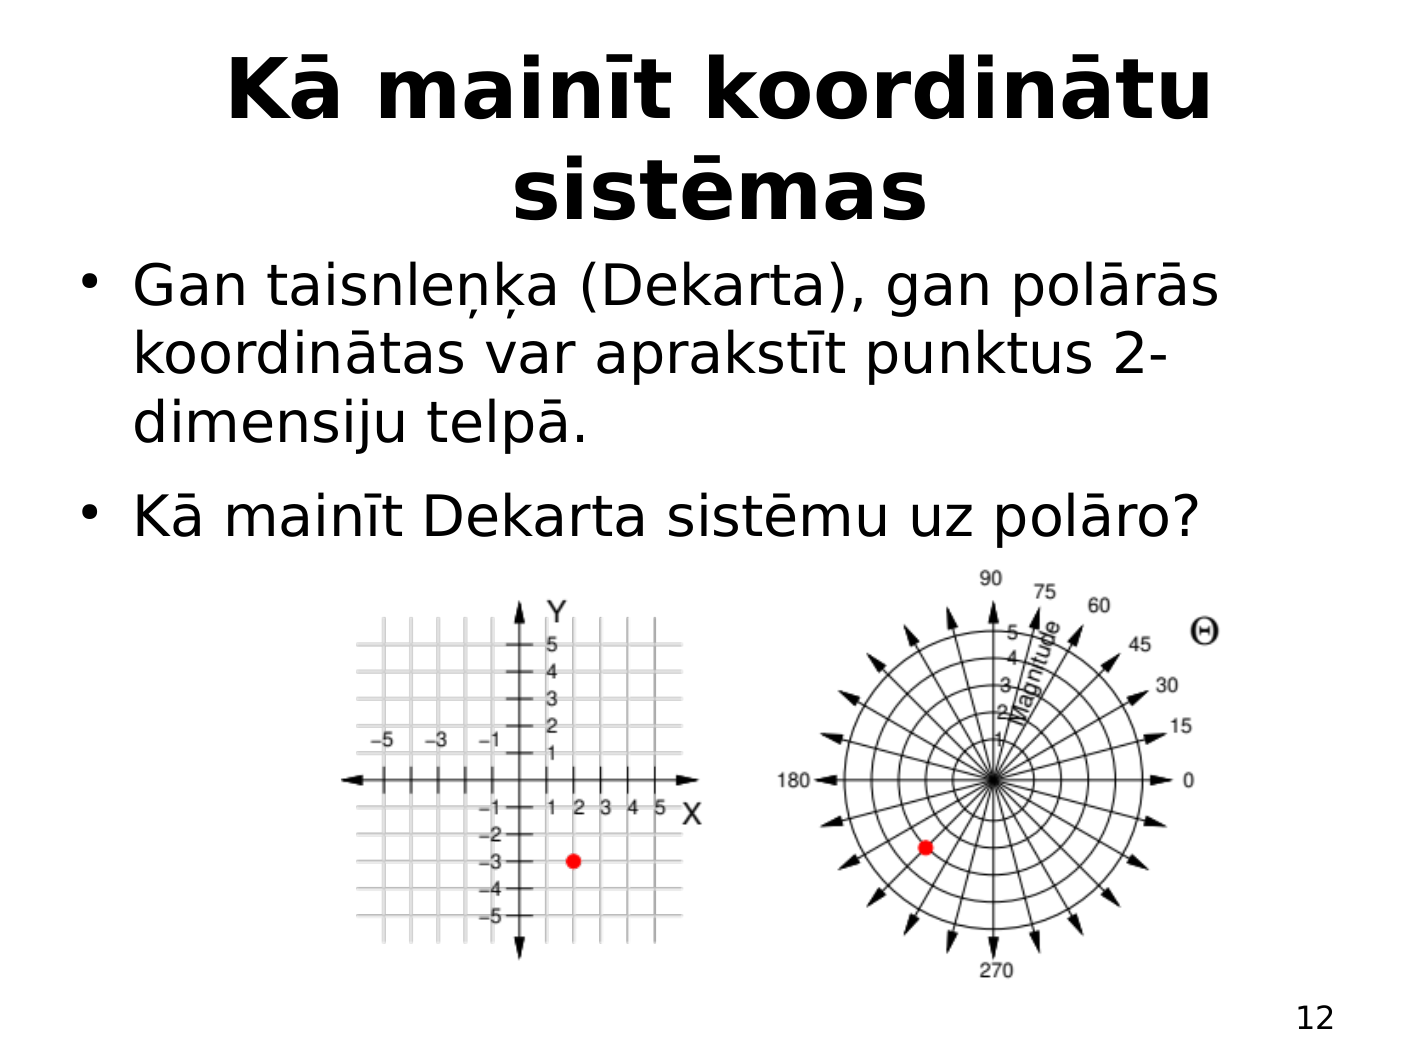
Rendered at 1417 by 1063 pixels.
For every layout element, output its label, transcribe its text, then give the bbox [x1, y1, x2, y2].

title Kā mainīt koordinātu sistēmas [47, 70, 1393, 201]
picture [340, 531, 1241, 1030]
list Gan taisnleņķa (Dekarta), gan polārās koordinātas var aprakstīt punktus 2-dimensiju telpā. Kā mainīt Dekarta sistēmu uz polāro? [47, 240, 1393, 992]
